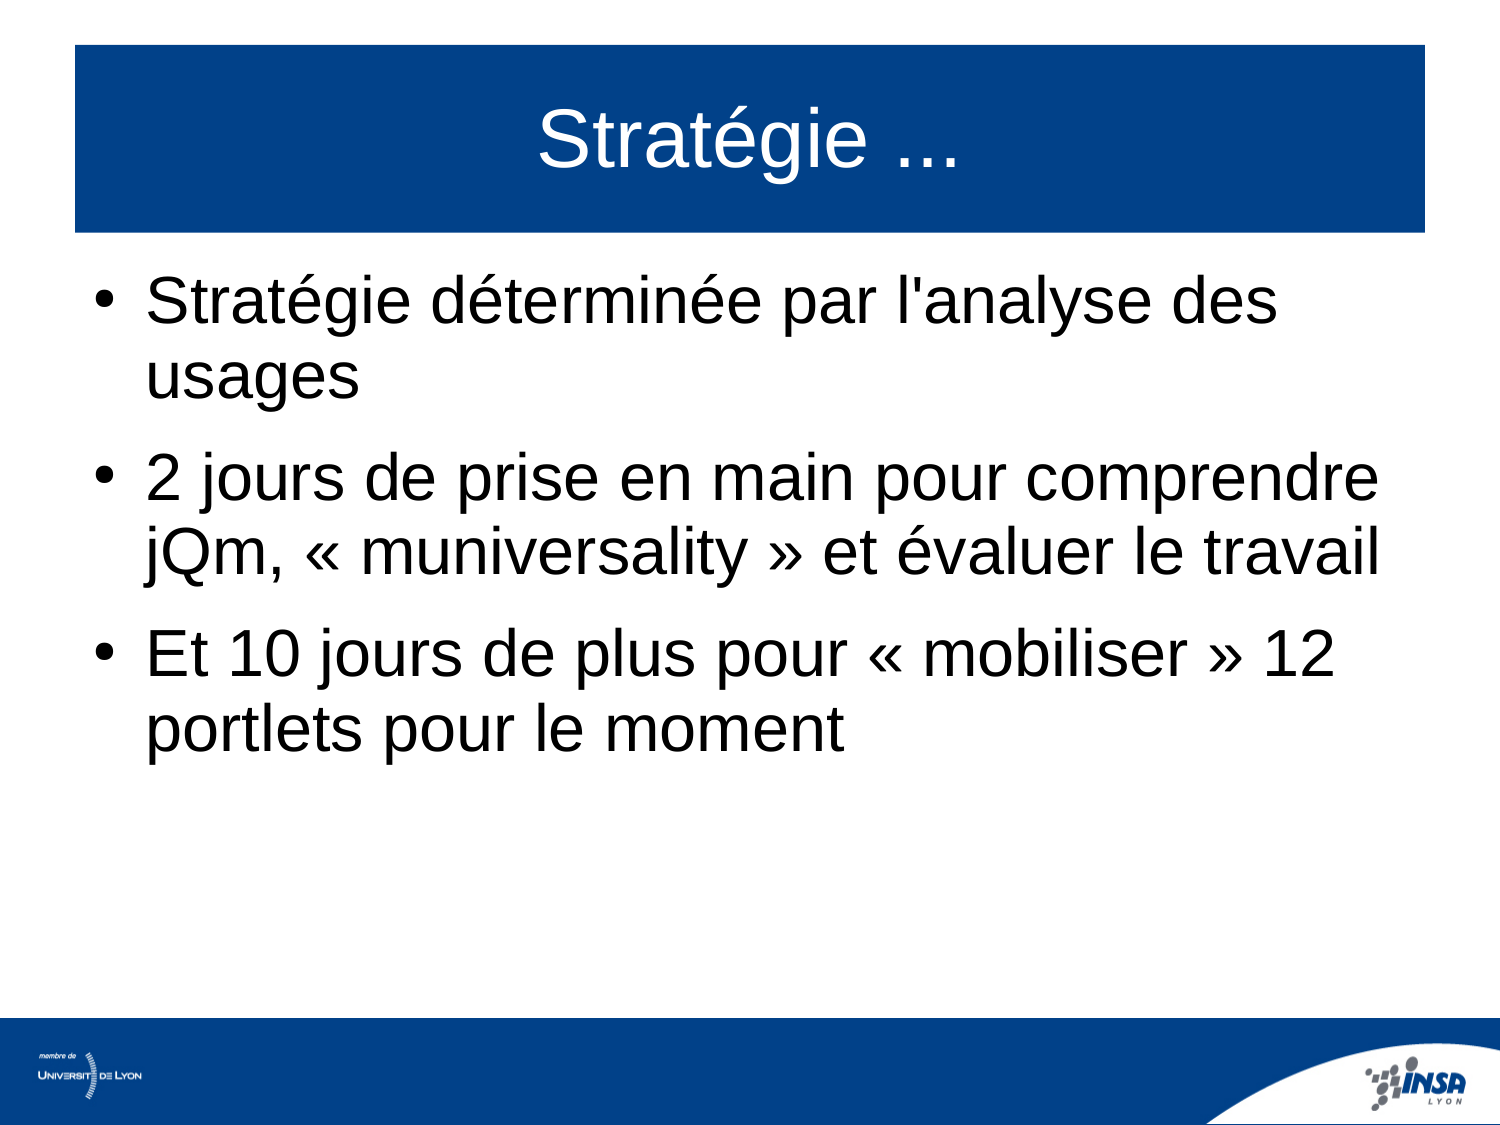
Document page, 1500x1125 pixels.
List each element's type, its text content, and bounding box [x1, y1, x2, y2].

text_box [0, 1018, 1500, 1125]
list Stratégie déterminée par l'analyse des usages 2 jours de prise en main pour comprendre jQm, « muniversality » et évaluer le travail Et 10 jours de plus pour « mobiliser » 12 portlets pour le moment [75, 263, 1425, 916]
title Stratégie ... [75, 44, 1425, 233]
